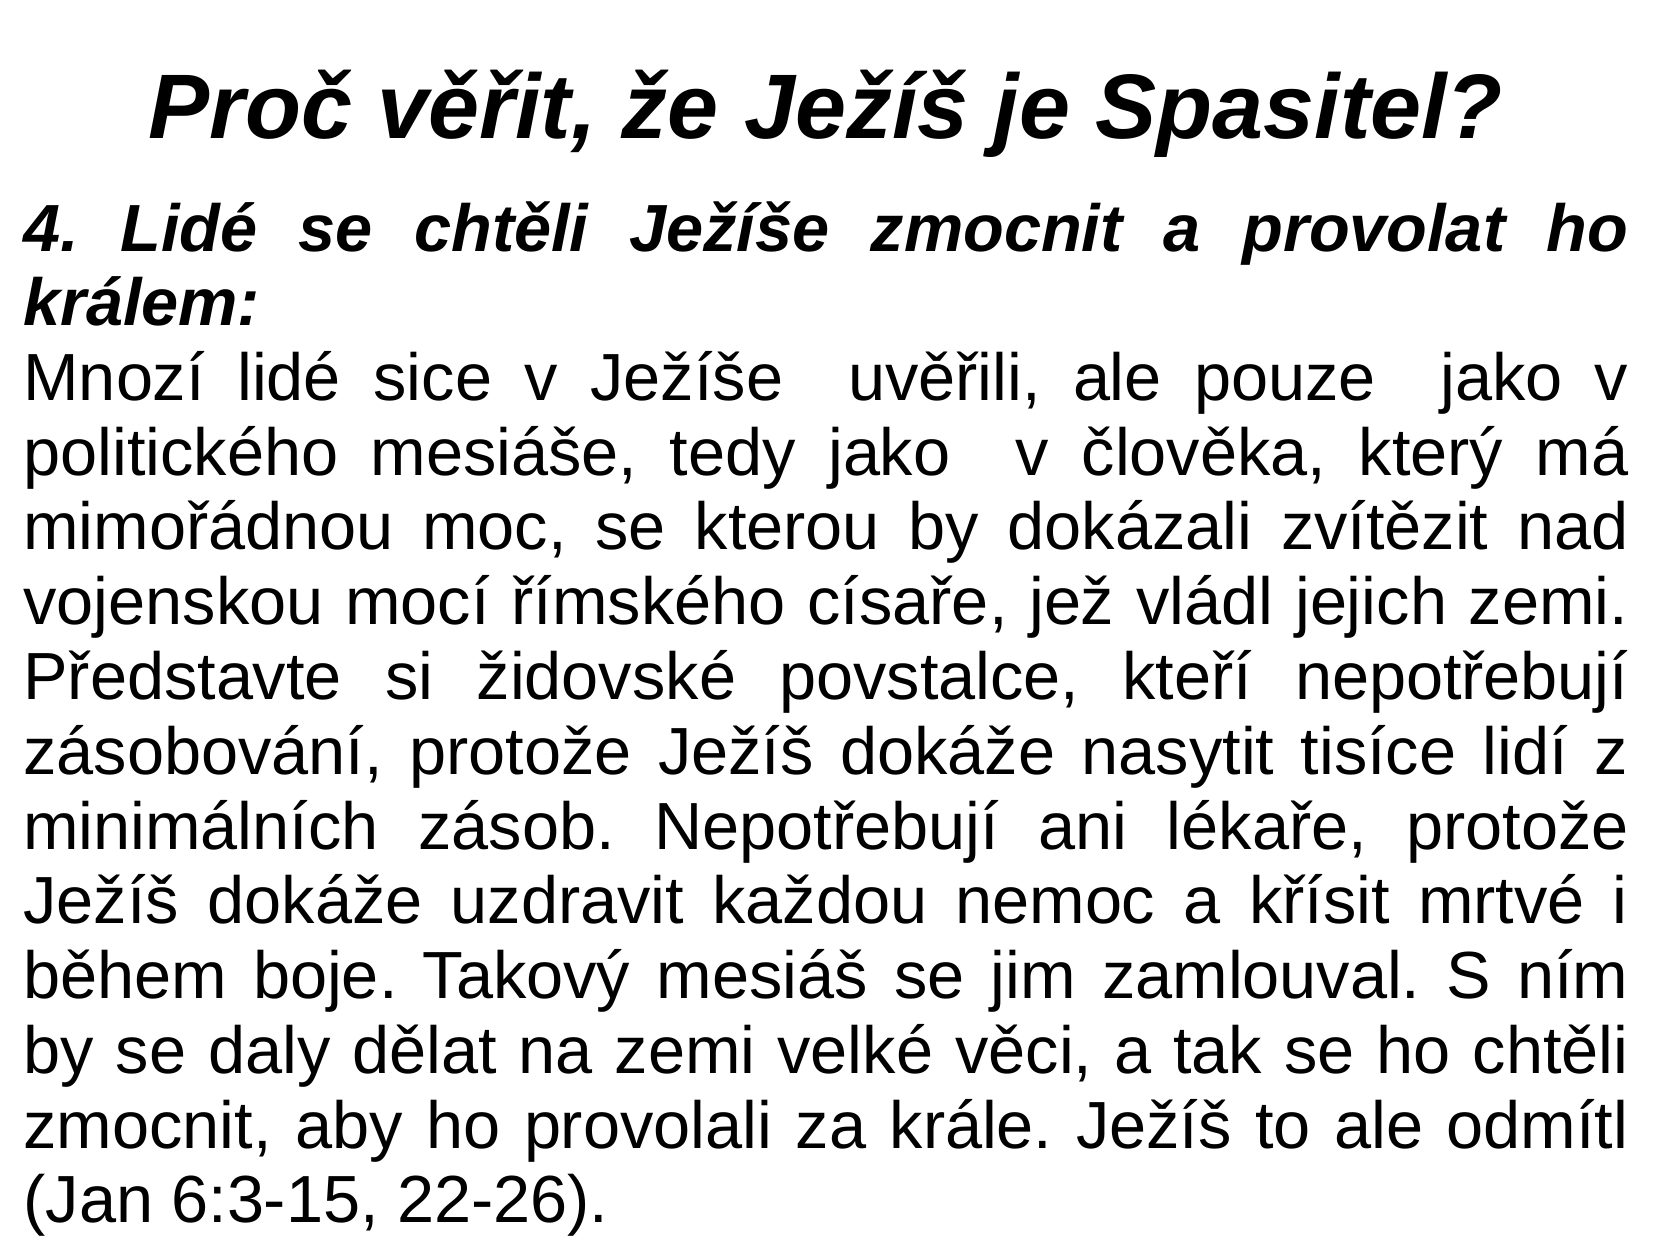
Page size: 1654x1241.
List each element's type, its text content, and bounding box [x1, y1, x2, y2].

subtitle 4. Lidé se chtěli Ježíše zmocnit a provolat ho králem: Mnozí lidé sice v Ježíše uvěřili, ale pouze jako v politického mesiáše, tedy jako v člověka, který má mimořádnou moc, se kterou by dokázali zvítězit nad vojenskou mocí římského císaře, jež vládl jejich zemi. Představte si židovské povstalce, kteří nepotřebují zásobování, protože Ježíš dokáže nasytit tisíce lidí z minimálních zásob. Nepotřebují ani lékaře, protože Ježíš dokáže uzdravit každou nemoc a křísit mrtvé i během boje. Takový mesiáš se jim zamlouval. S ním by se daly dělat na zemi velké věci, a tak se ho chtěli zmocnit, aby ho provolali za krále. Ježíš to ale odmítl (Jan 6:3-15, 22-26). [23, 0, 1630, 1241]
